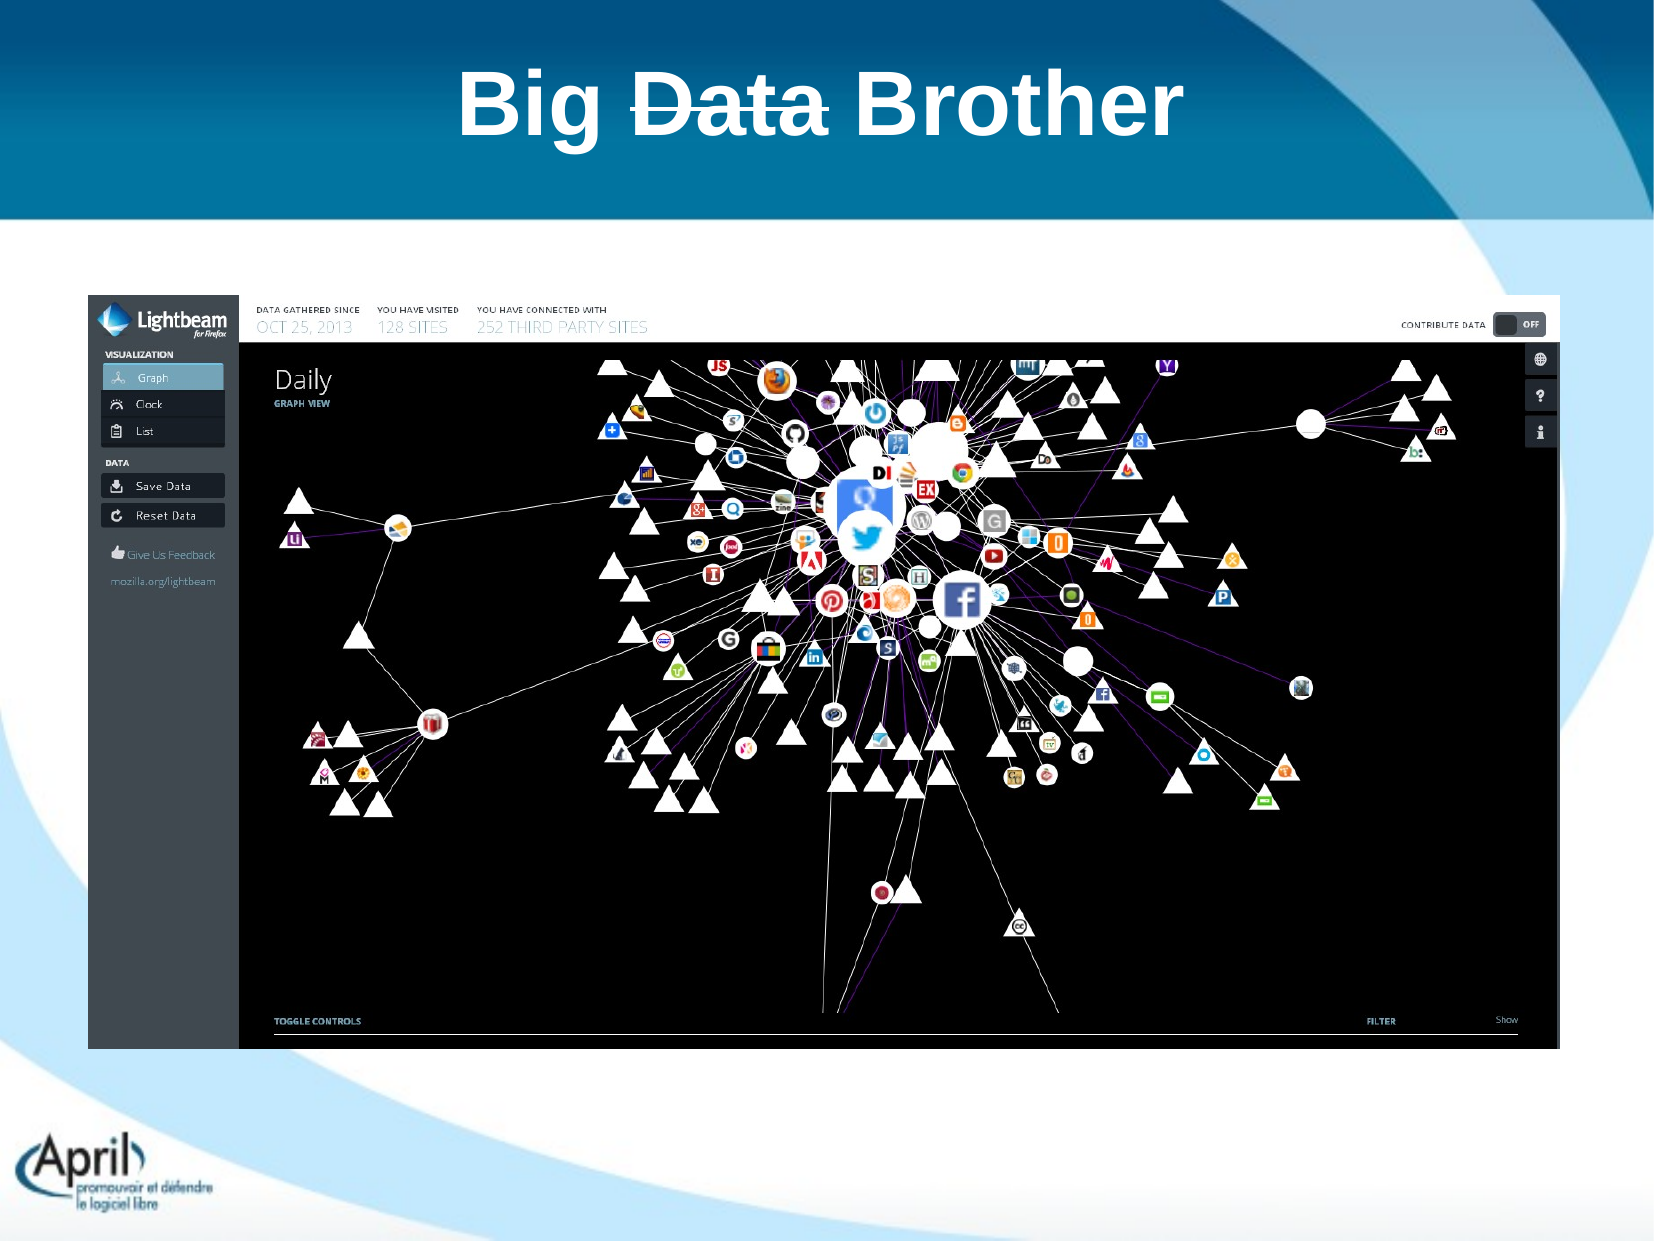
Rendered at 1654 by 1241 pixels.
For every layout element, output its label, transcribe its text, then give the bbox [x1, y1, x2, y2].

picture [0, 0, 1654, 1241]
title Big Data Brother [76, 52, 1565, 155]
